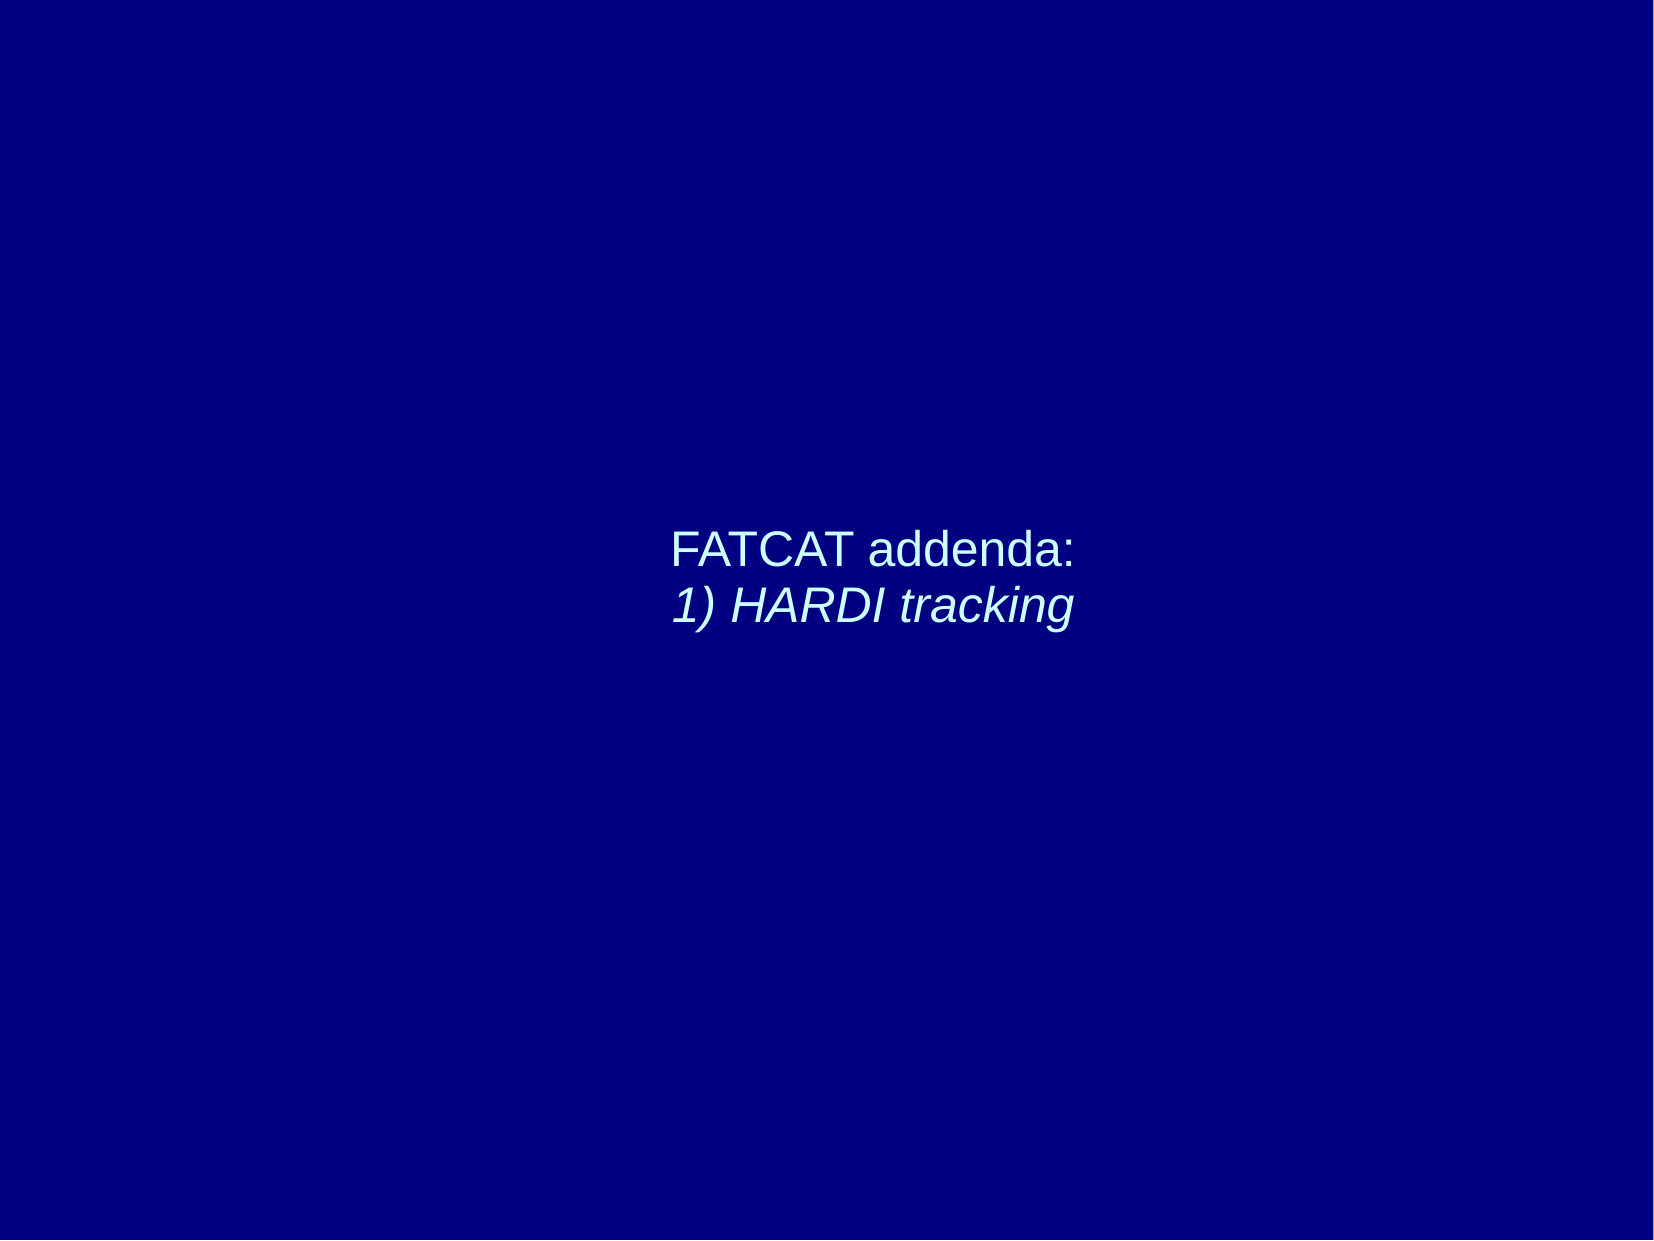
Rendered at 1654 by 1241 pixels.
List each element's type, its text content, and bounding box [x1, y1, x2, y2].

text_box FATCAT addenda: 1) HARDI tracking [655, 513, 1091, 641]
